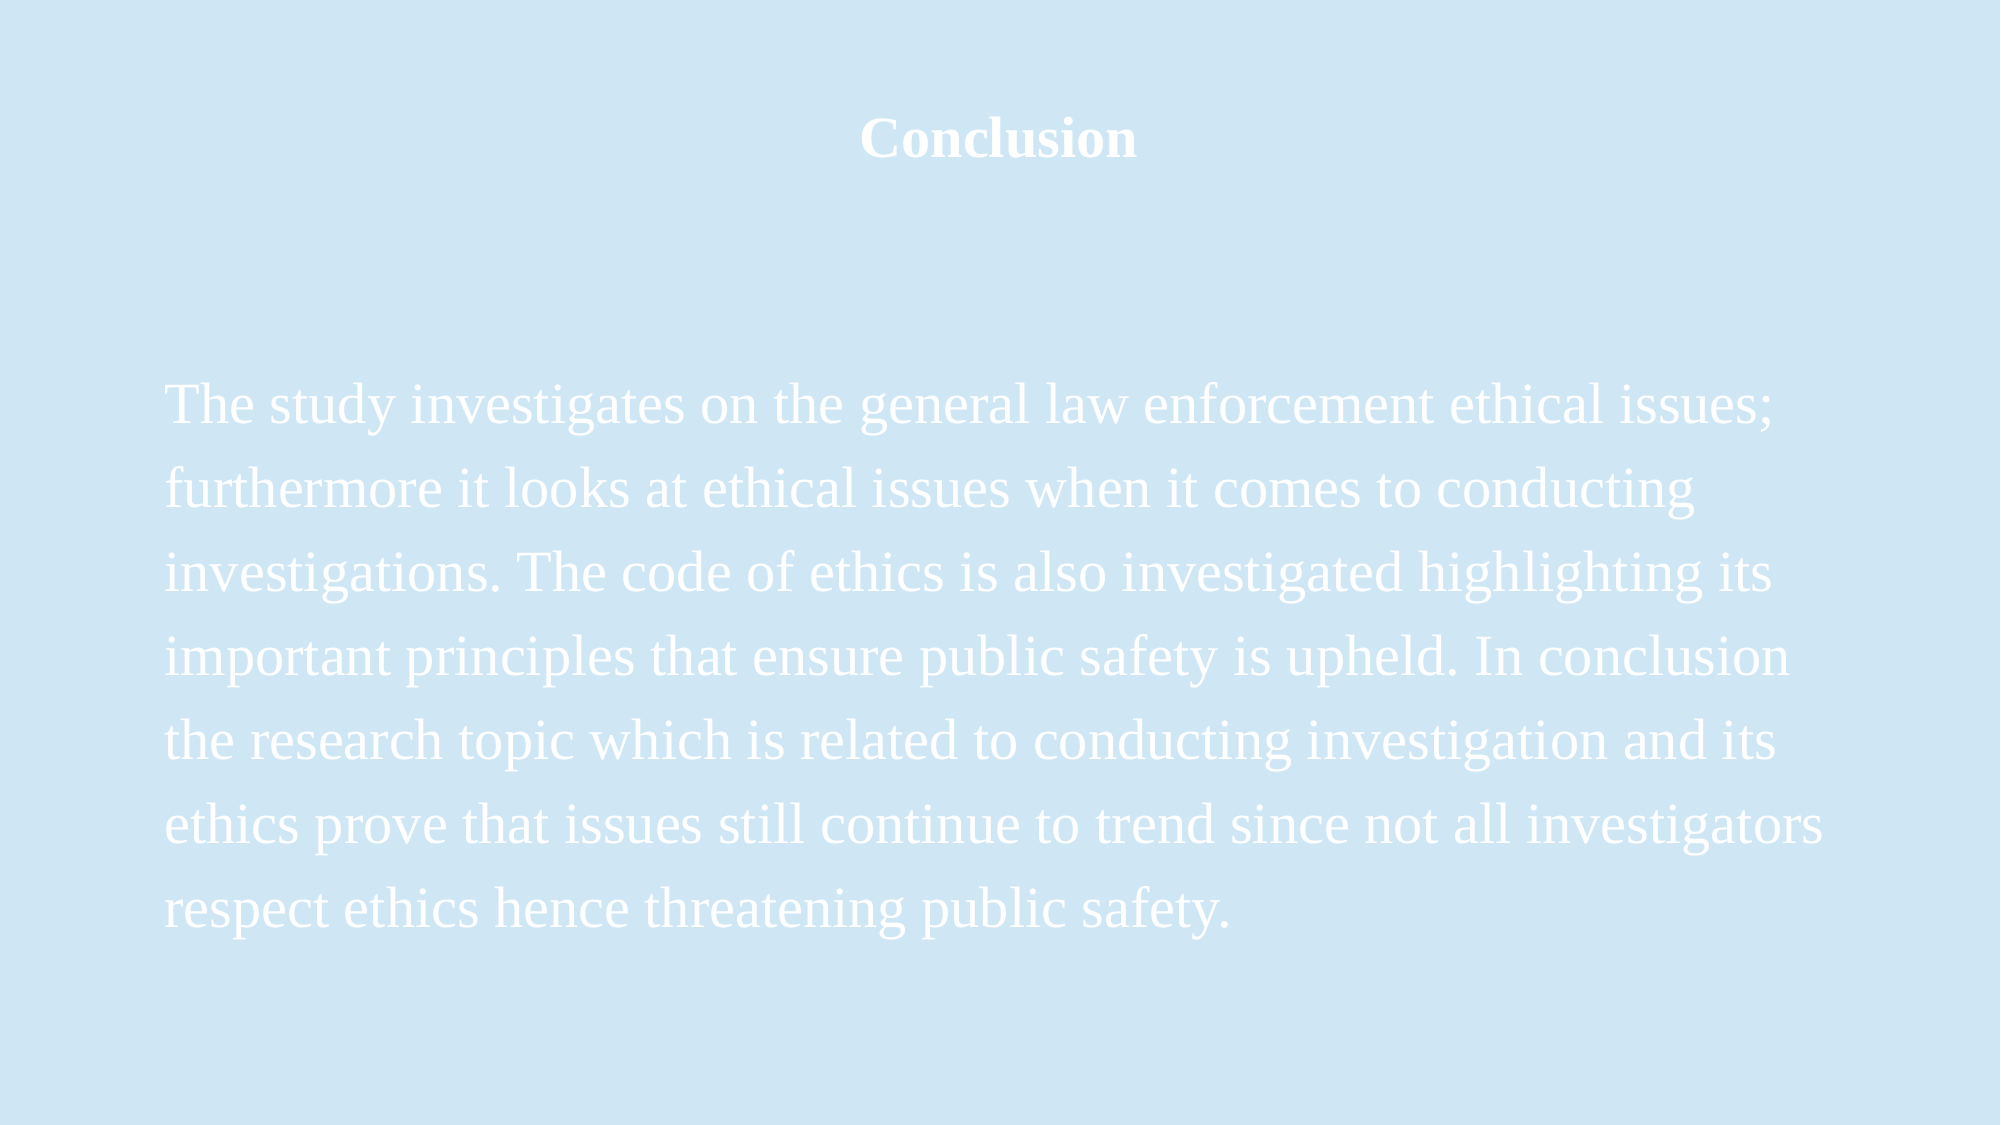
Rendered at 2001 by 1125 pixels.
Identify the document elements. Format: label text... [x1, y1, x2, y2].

title Conclusion [149, 99, 1849, 318]
list The study investigates on the general law enforcement ethical issues; furthermore it looks at ethical issues when it comes to conducting investigations. The code of ethics is also investigated highlighting its important principles that ensure public safety is upheld. In conclusion the research topic which is related to conducting investigation and its ethics prove that issues still continue to trend since not all investigators respect ethics hence threatening public safety. [149, 343, 1849, 950]
